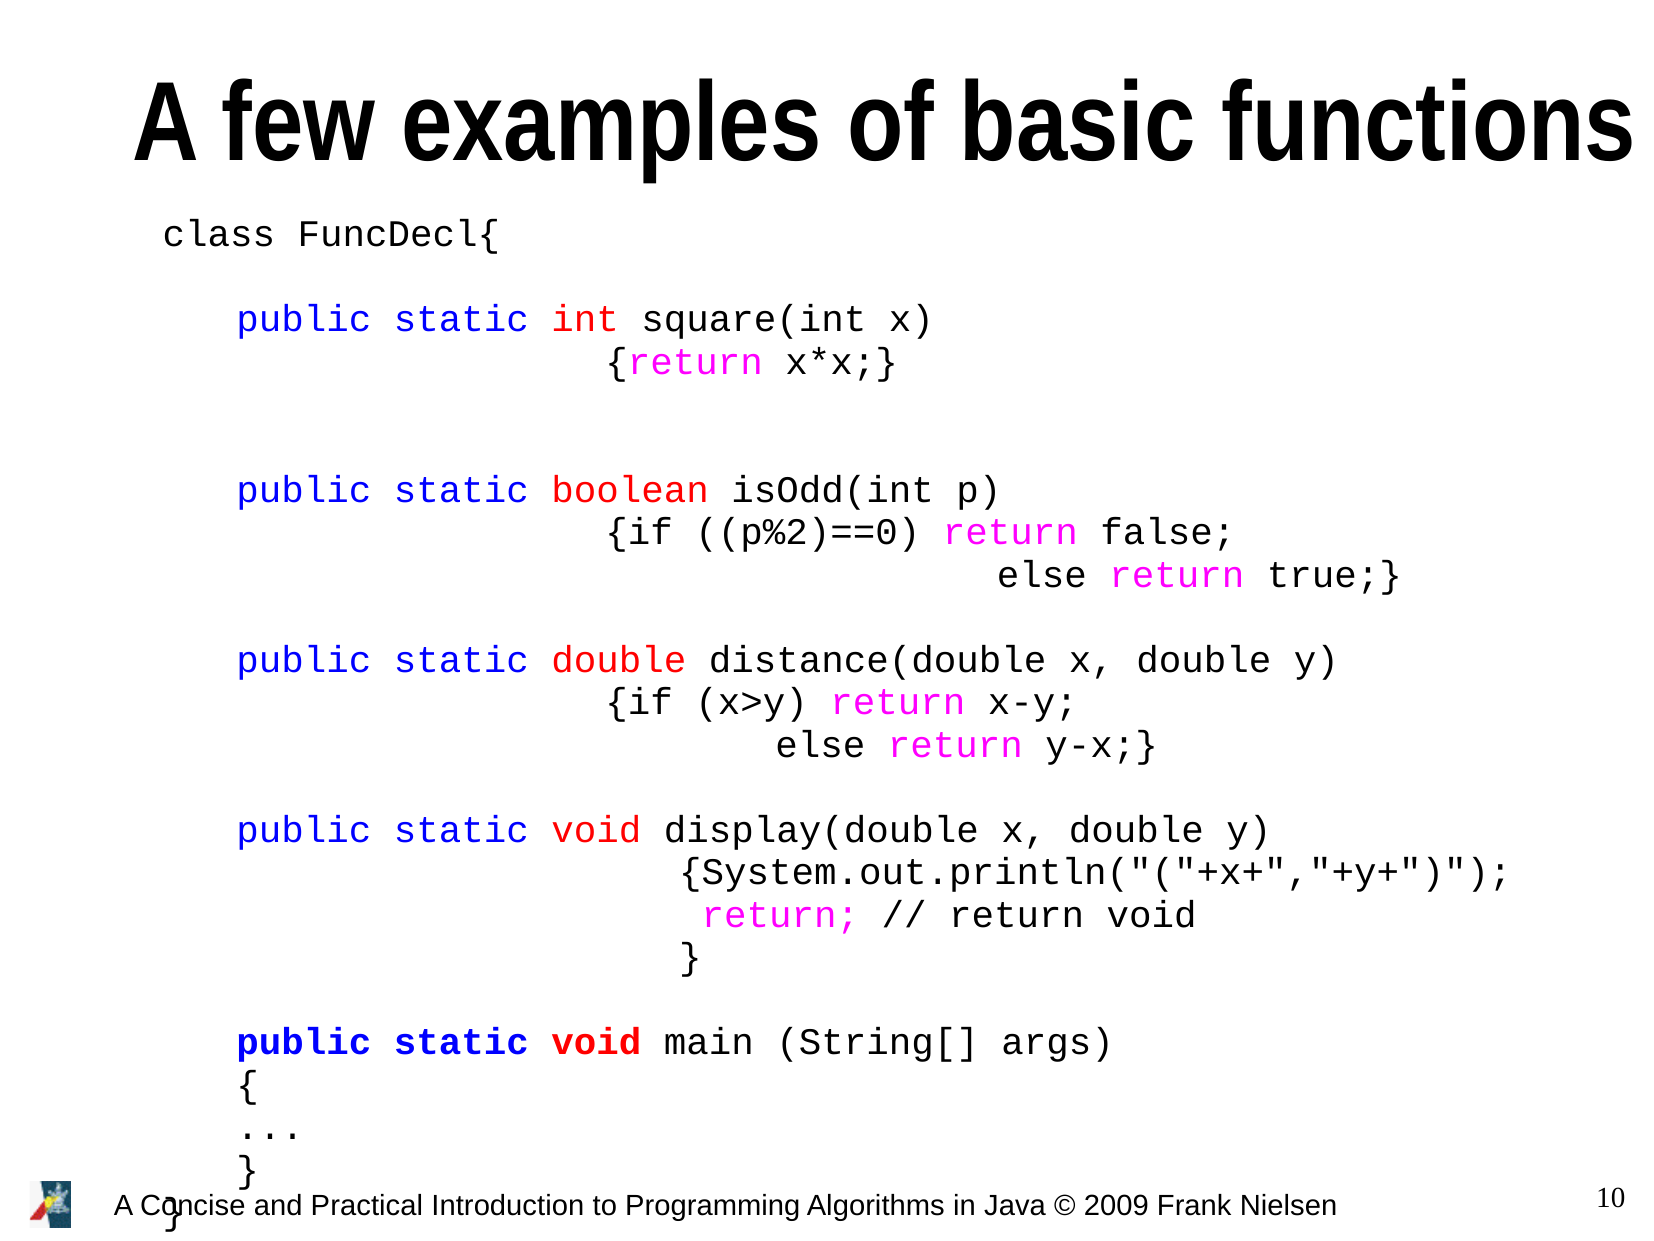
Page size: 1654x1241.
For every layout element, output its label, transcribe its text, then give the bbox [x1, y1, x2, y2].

text_box A few examples of basic functions [118, 48, 1652, 192]
picture [29, 1181, 71, 1228]
text_box class FuncDecl{ public static int square(int x) {return x*x;} public static boolean isOdd(int p) {if ((p%2)==0) return false; else return true;} public static double distance(double x, double y) {if (x>y) return x-y; else return y-x;} public static void display(double x, double y) {System.out.println("("+x+","+y+")"); return; // return void } public static void main (String[] args) { ... } } [147, 208, 1527, 1182]
